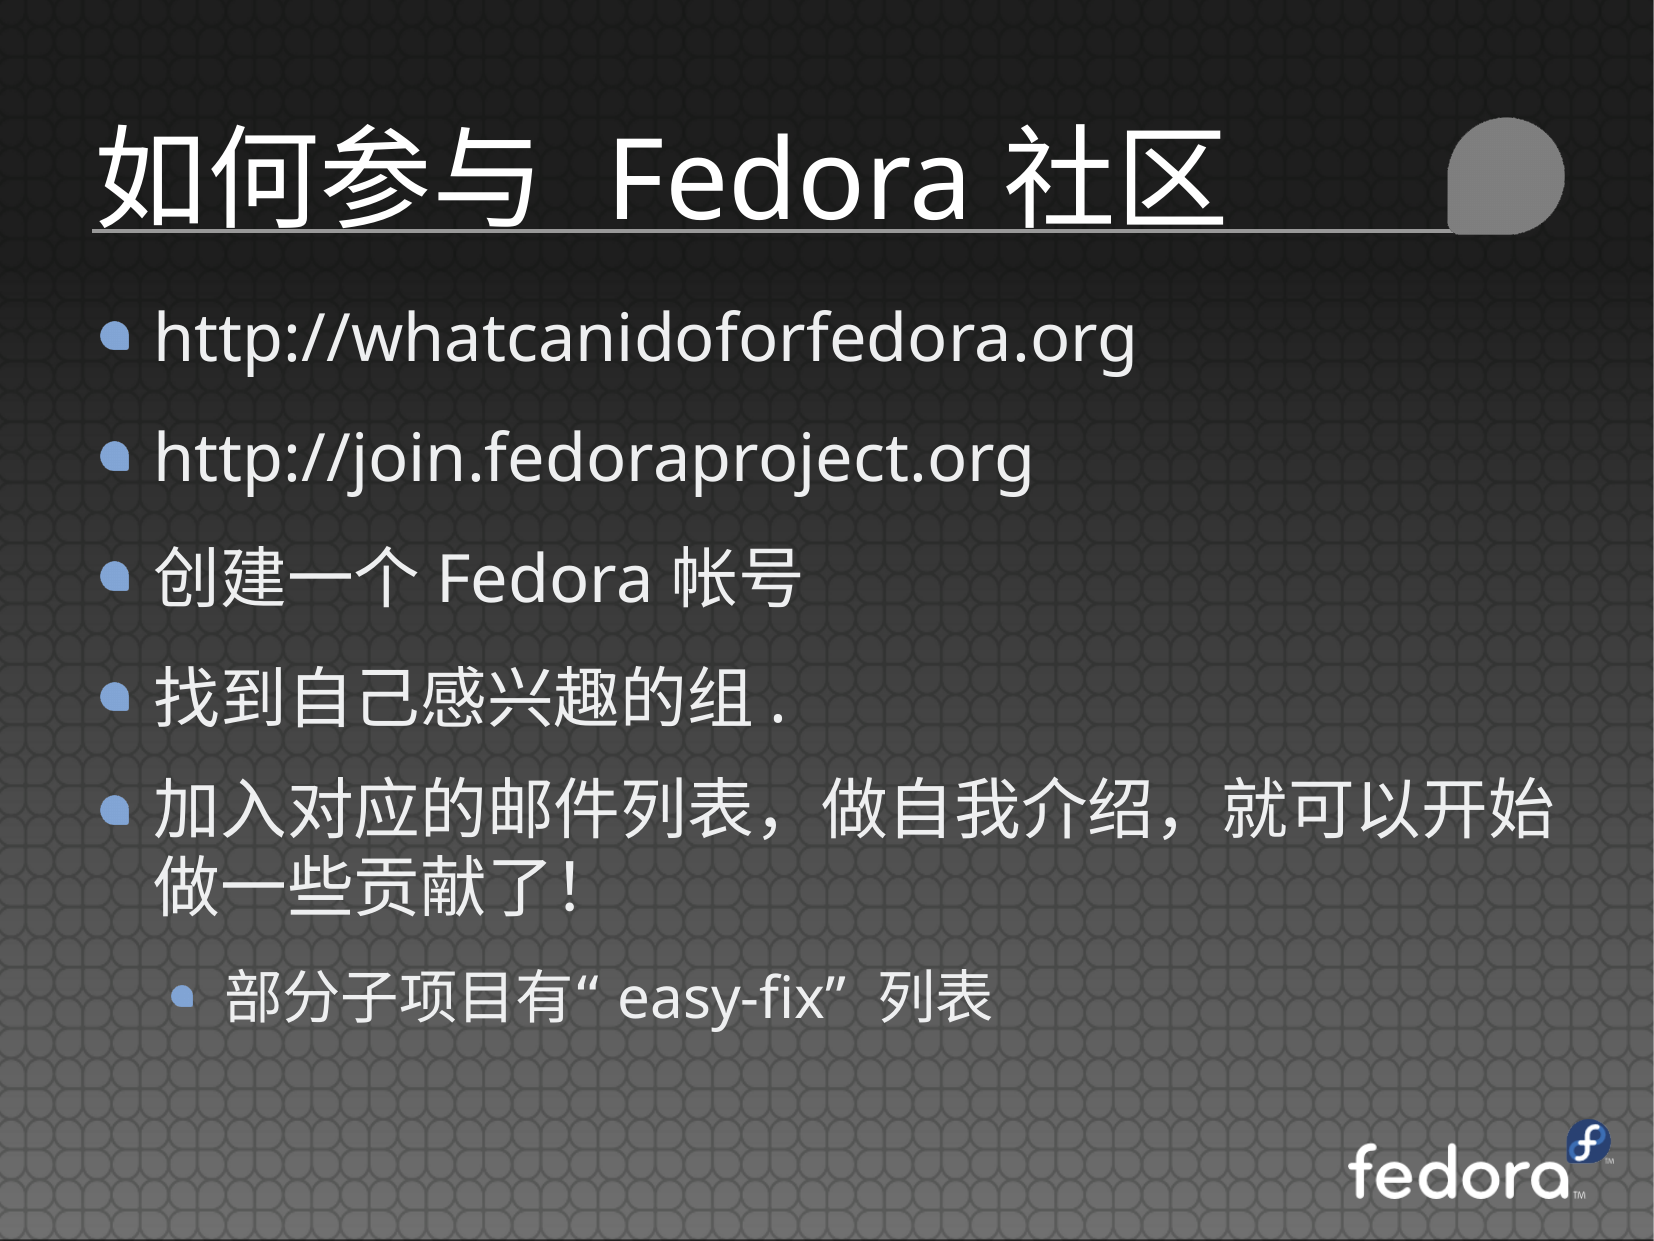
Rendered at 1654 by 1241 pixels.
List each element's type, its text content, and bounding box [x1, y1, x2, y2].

picture [0, 0, 1654, 1241]
list http://whatcanidoforfedora.org http://join.fedoraproject.org 创建一个Fedora帐号 找到自己感兴趣的组. 加入对应的邮件列表，做自我介绍，就可以开始做一些贡献了！ 部分子项目有“easy-fix” 列表 [82, 290, 1571, 1094]
title 如何参与 Fedora社区 [94, 100, 1426, 251]
